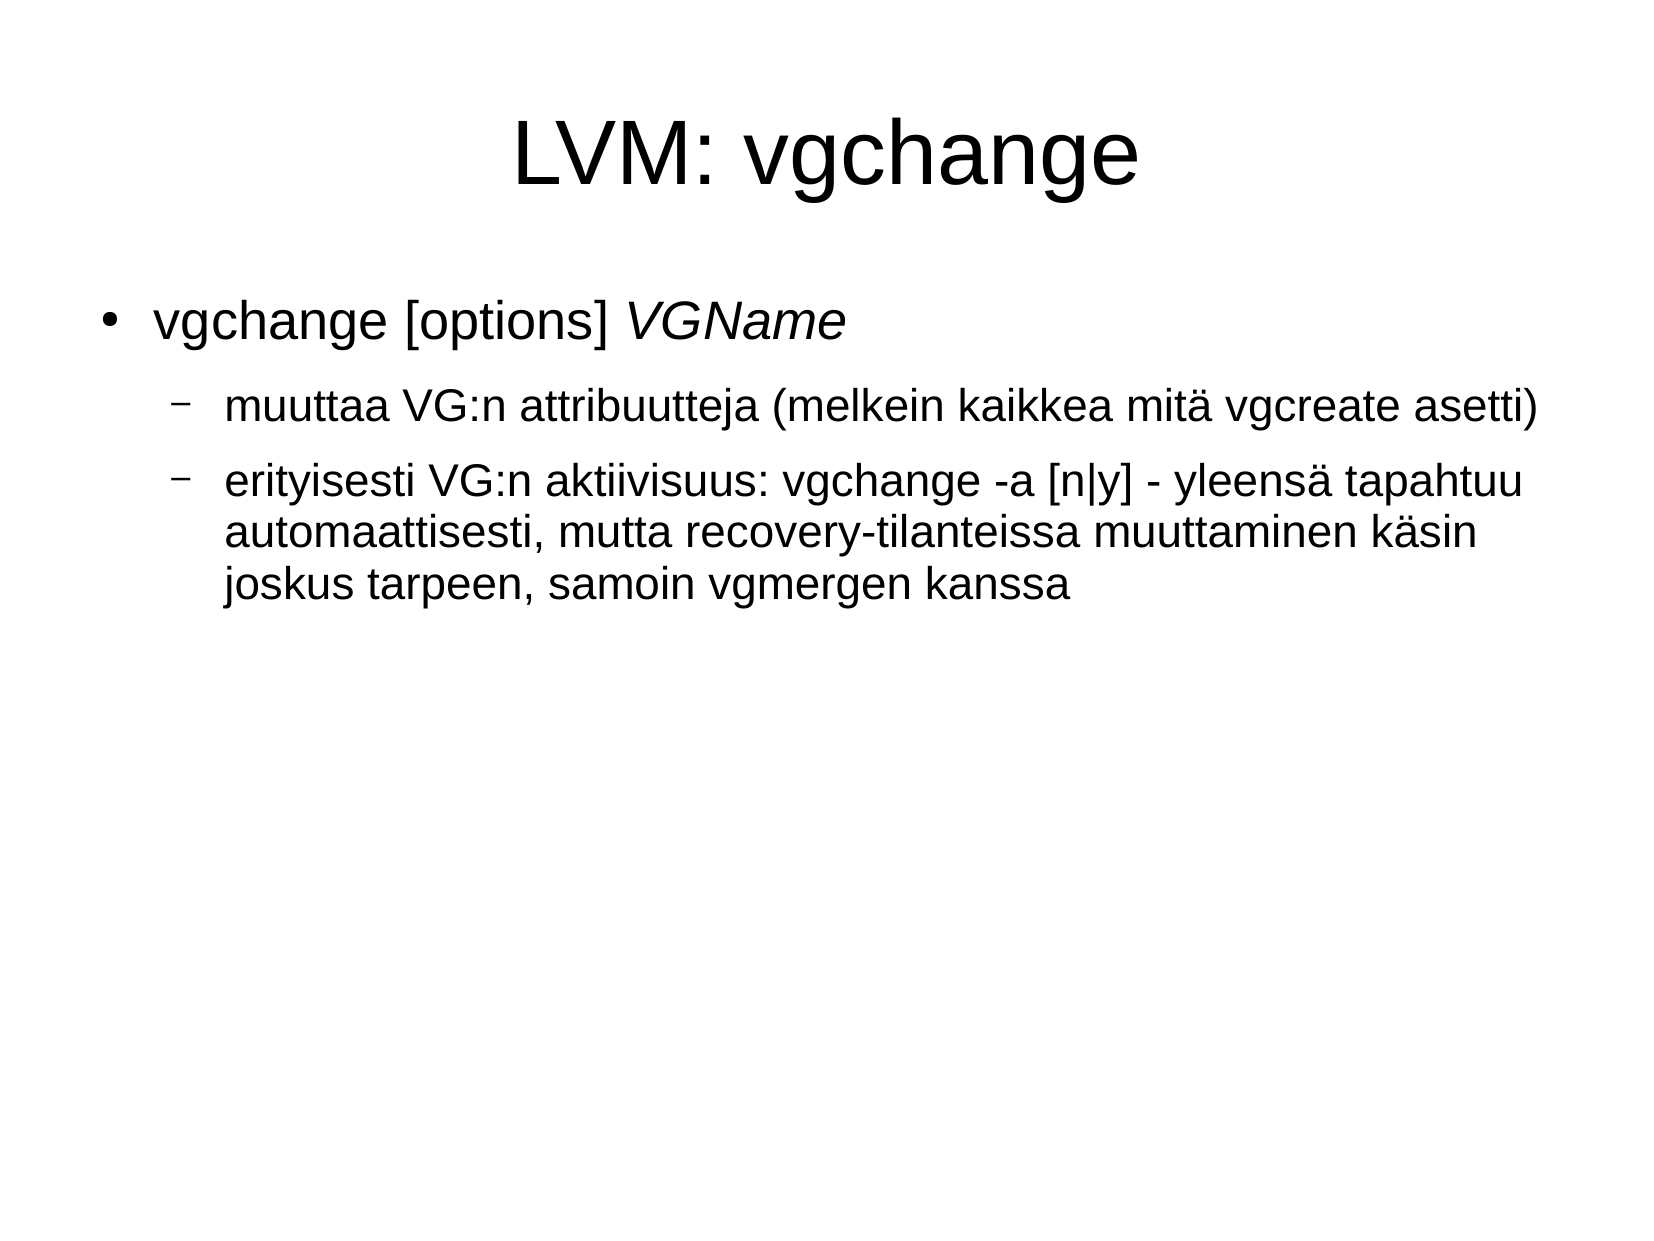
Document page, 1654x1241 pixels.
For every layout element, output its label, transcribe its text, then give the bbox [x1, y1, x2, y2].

list vgchange [options] VGName muuttaa VG:n attribuutteja (melkein kaikkea mitä vgcreate asetti) erityisesti VG:n aktiivisuus: vgchange -a [n|y] - yleensä tapahtuu automaattisesti, mutta recovery-tilanteissa muuttaminen käsin joskus tarpeen, samoin vgmergen kanssa [82, 290, 1571, 1010]
title LVM: vgchange [82, 49, 1571, 257]
